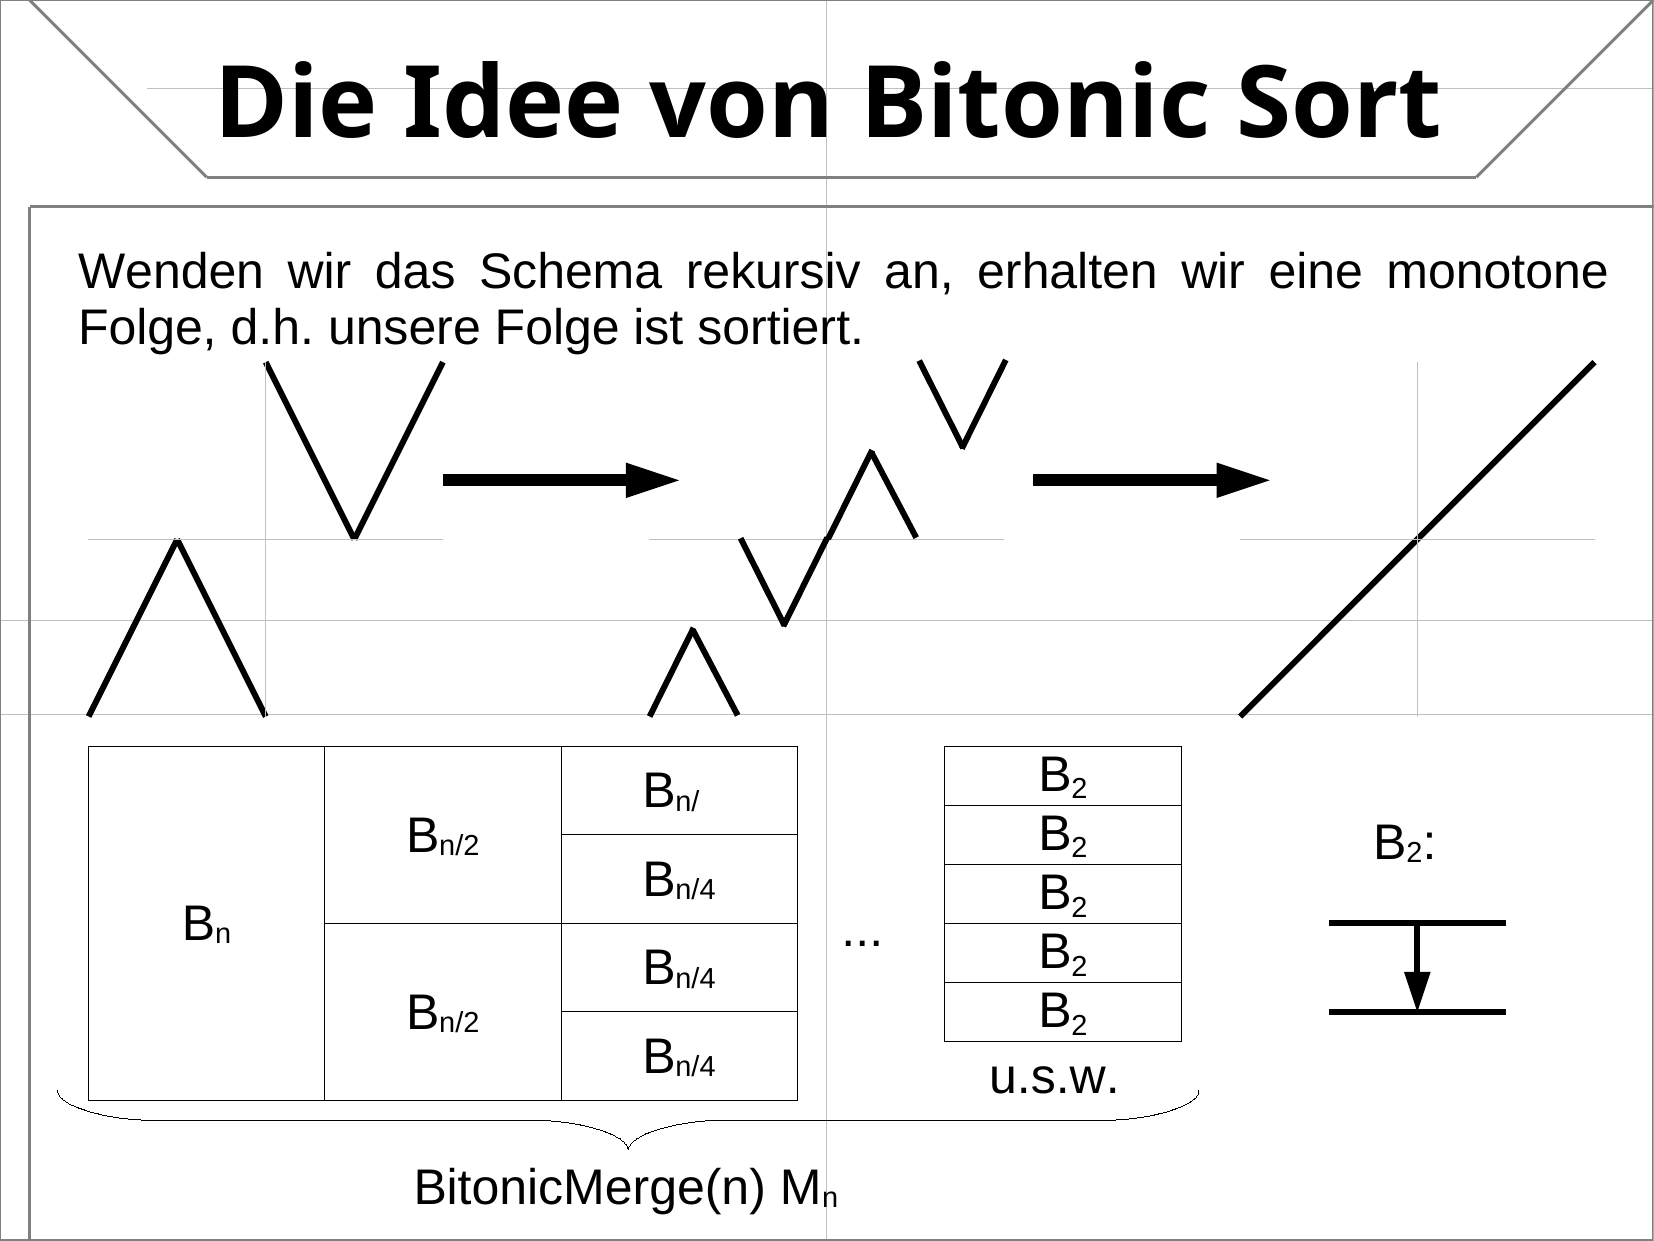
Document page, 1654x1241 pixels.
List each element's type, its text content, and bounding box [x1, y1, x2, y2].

text_box B2 [944, 923, 1182, 982]
text_box B2 [944, 982, 1182, 1042]
text_box ... [826, 893, 916, 965]
text_box BitonicMerge(n) Mn [389, 1151, 863, 1239]
text_box Wenden wir das Schema rekursiv an, erhalten wir eine monotone Folge, d.h. unsere Folge ist sortiert. [63, 236, 1625, 363]
text_box Bn/2 [324, 923, 561, 1101]
text_box B2 [944, 864, 1182, 923]
text_box Bn/4 [561, 834, 798, 923]
text_box Die Idee von Bitonic Sort [292, 23, 1366, 153]
text_box Bn/4 [561, 746, 798, 834]
text_box Bn/2 [324, 746, 561, 923]
text_box Bn/4 [561, 923, 798, 1011]
text_box u.s.w. [974, 1041, 1152, 1112]
text_box B2: [1358, 806, 1473, 894]
text_box Bn [88, 746, 324, 1101]
text_box B2 [944, 746, 1182, 805]
text_box Bn/4 [561, 1011, 798, 1101]
text_box B2 [944, 805, 1182, 864]
